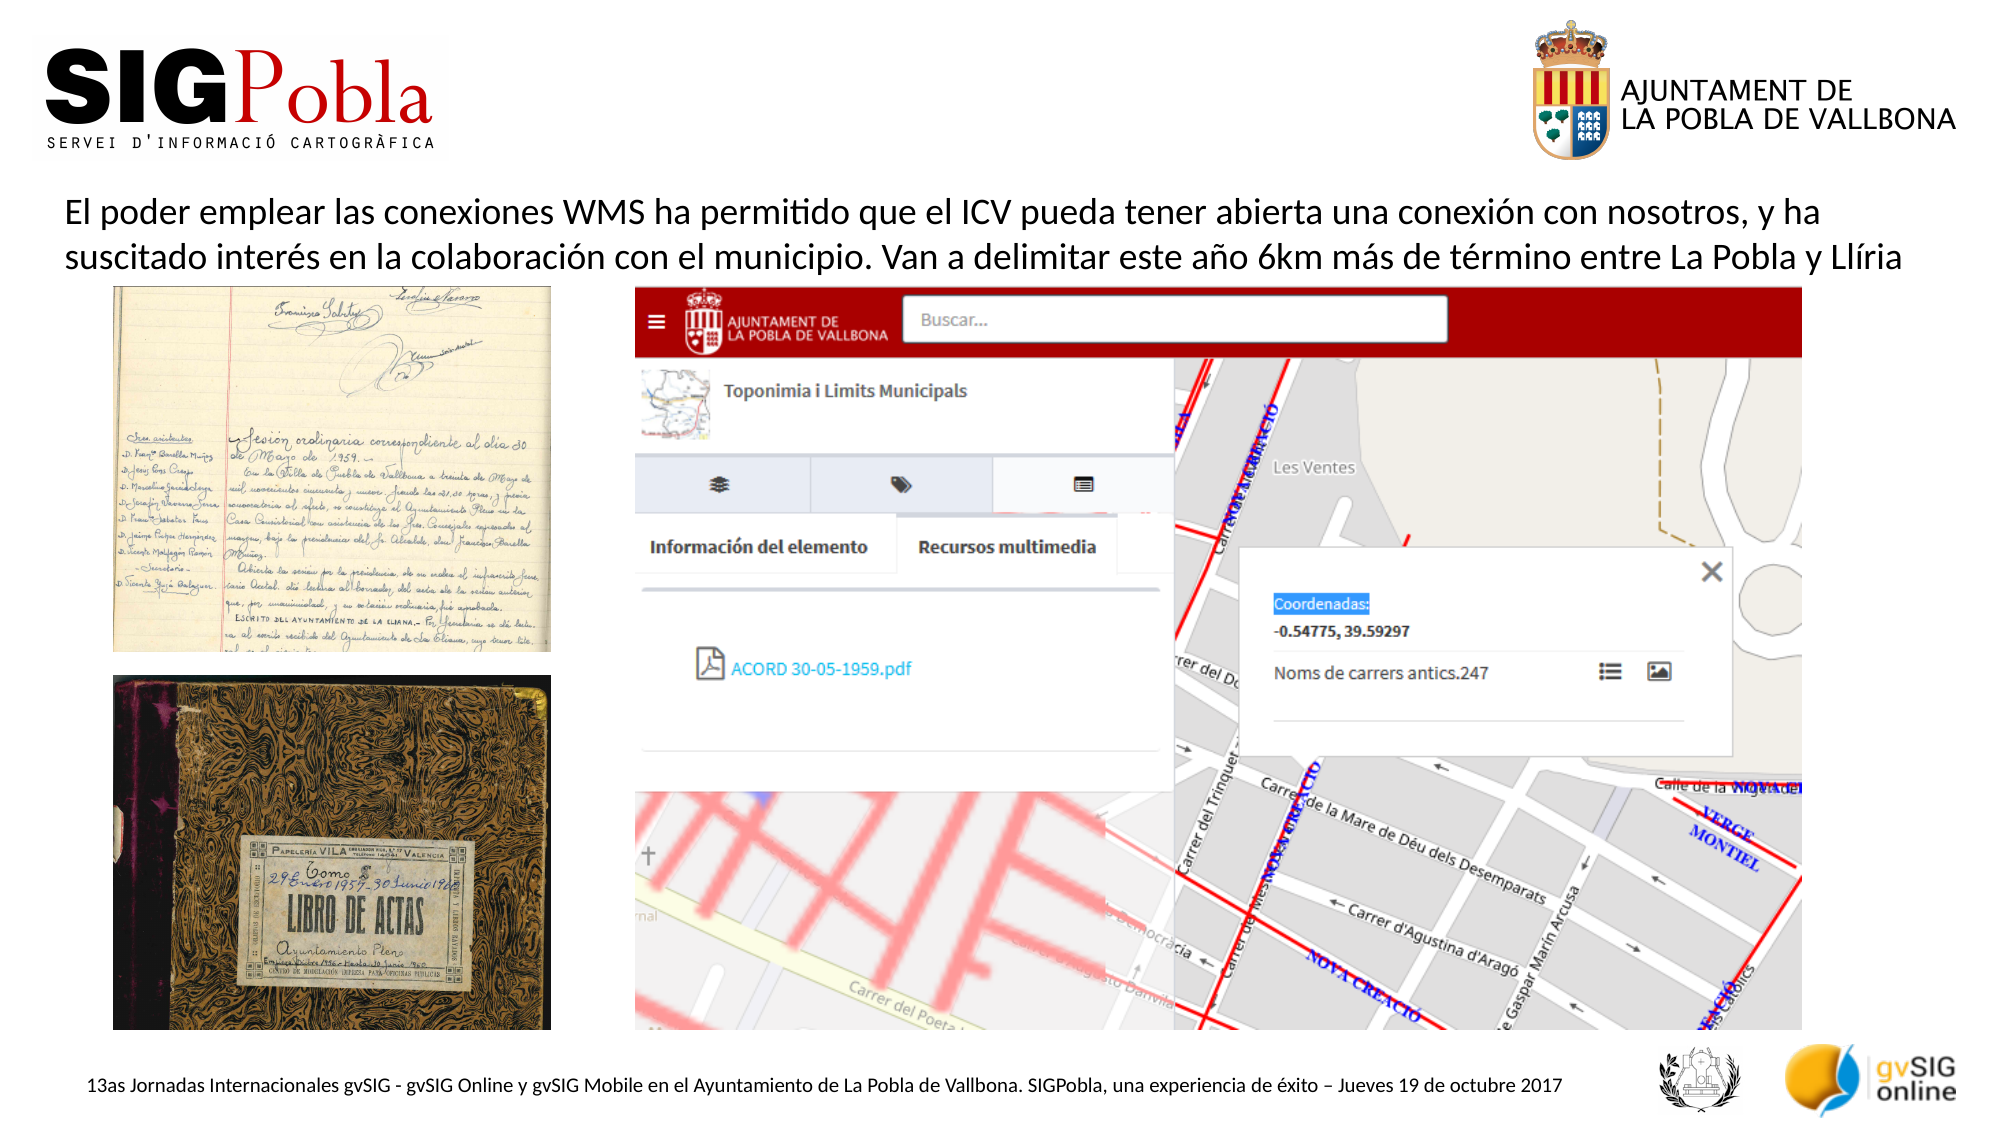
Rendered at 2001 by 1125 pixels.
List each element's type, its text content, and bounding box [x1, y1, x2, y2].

text_box 13as Jornadas Internacionales gvSIG - gvSIG Online y gvSIG Mobile en el Ayuntamiento de La Pobla de Vallbona. SIGPobla, una experiencia de éxito – Jueves 19 de octubre 2017 [71, 1063, 1593, 1105]
picture [113, 675, 551, 1030]
picture [32, 35, 449, 161]
text_box El poder emplear las conexiones WMS ha permitido que el ICV pueda tener abierta una conexión con nosotros, y ha suscitado interés en la colaboración con el municipio. Van a delimitar este año 6km más de término entre La Pobla y Llíria [49, 179, 1944, 286]
picture [1533, 20, 1956, 161]
picture [113, 287, 551, 652]
picture [1785, 1044, 1956, 1118]
picture [635, 285, 1802, 1030]
picture [1656, 1044, 1745, 1117]
